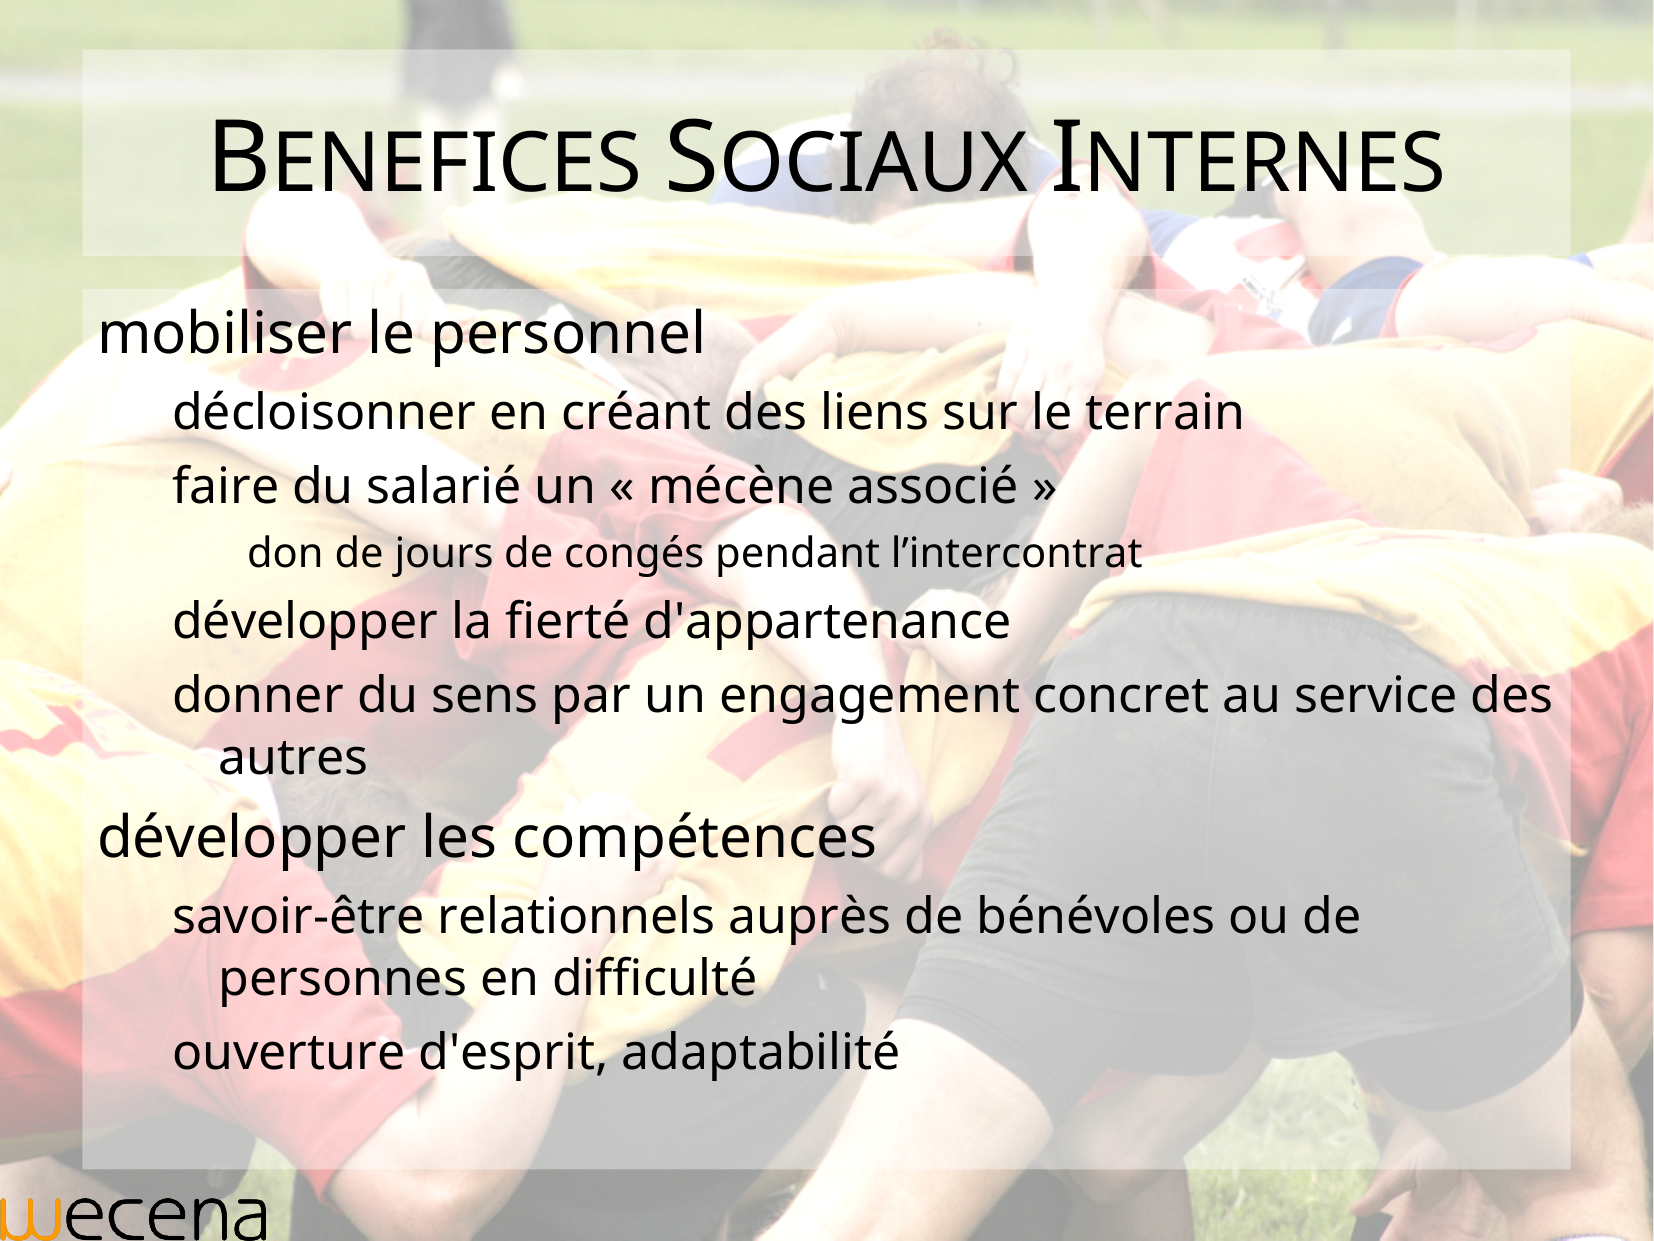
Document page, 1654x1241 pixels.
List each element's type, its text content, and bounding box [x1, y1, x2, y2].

list mobiliser le personnel décloisonner en créant des liens sur le terrain faire du salarié un « mécène associé » don de jours de congés pendant l’intercontrat développer la fierté d'appartenance donner du sens par un engagement concret au service des autres développer les compétences savoir-être relationnels auprès de bénévoles ou de personnes en difficulté ouverture d'esprit, adaptabilité [82, 288, 1571, 1170]
picture [0, 0, 1654, 1241]
title BENEFICES SOCIAUX INTERNES [82, 49, 1571, 257]
